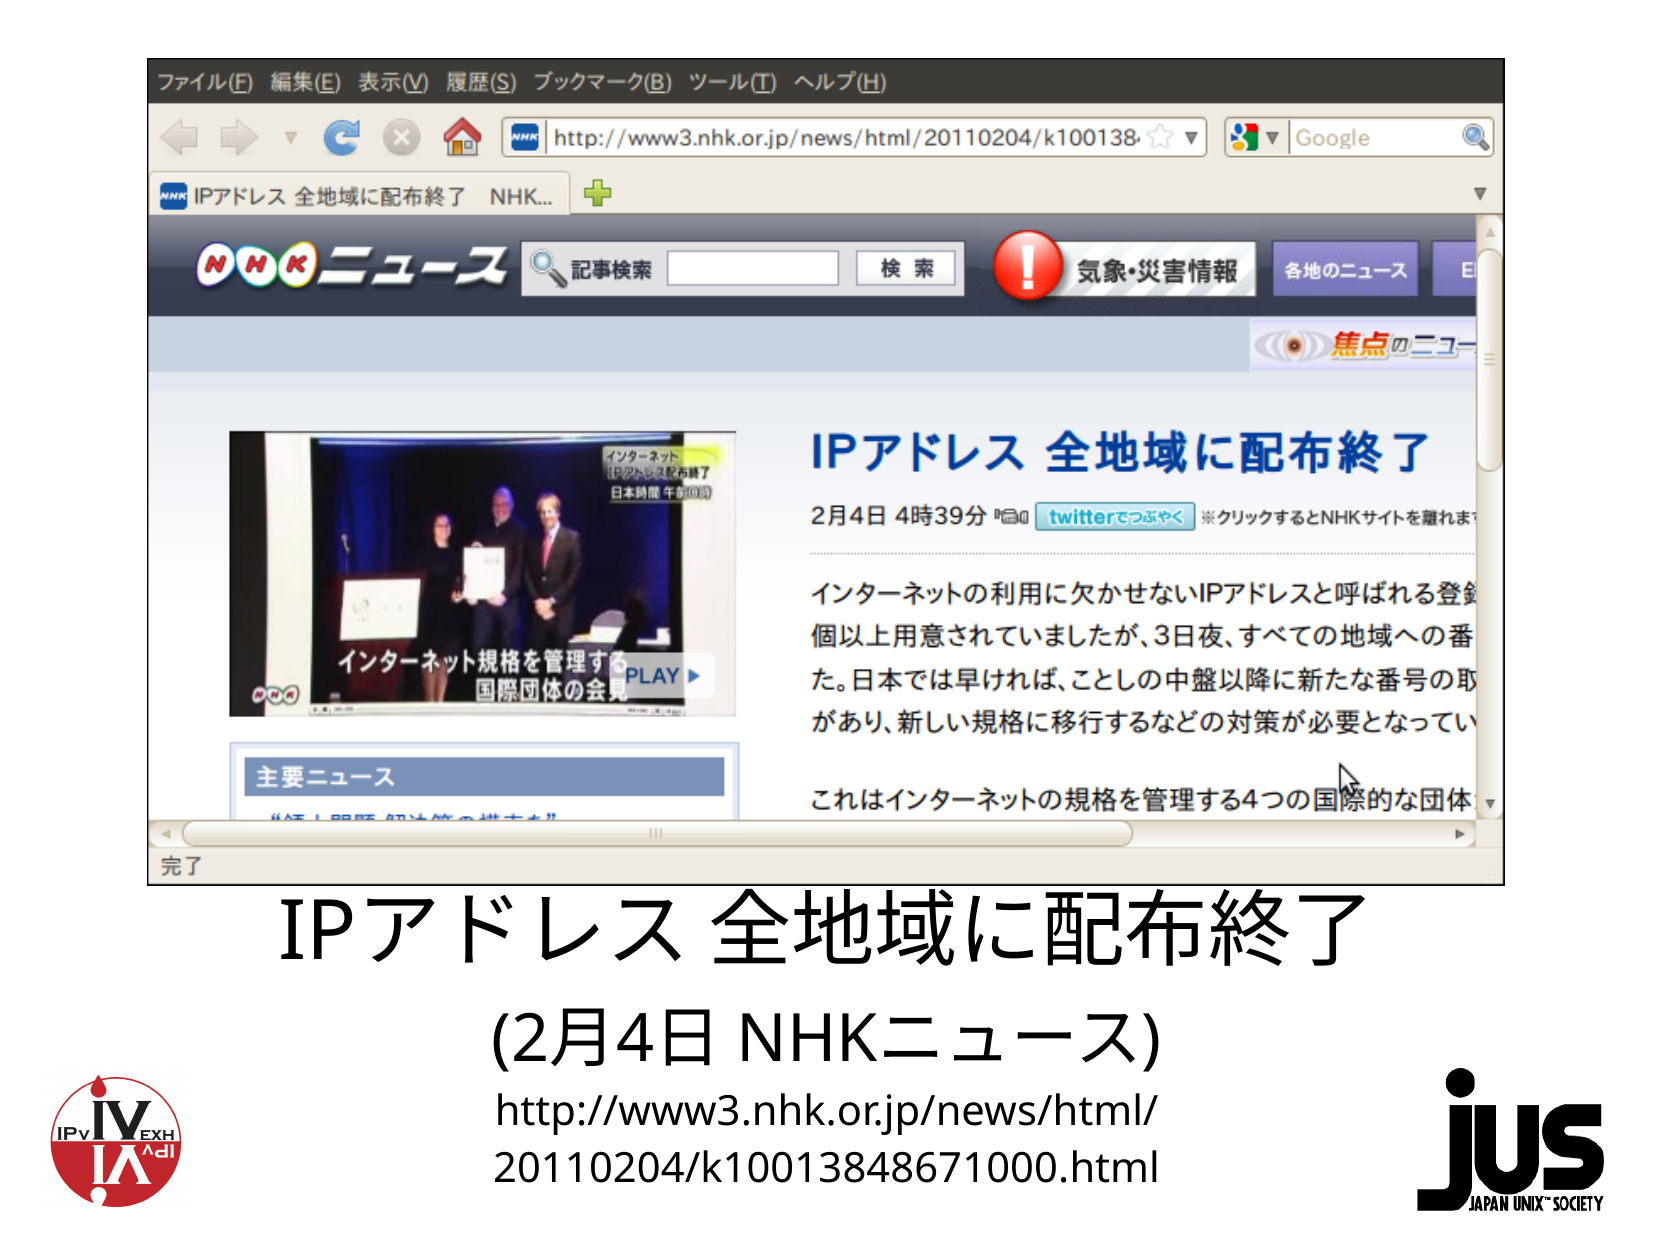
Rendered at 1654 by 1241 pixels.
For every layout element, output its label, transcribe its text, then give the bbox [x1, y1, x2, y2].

picture [1417, 1068, 1604, 1211]
picture [41, 1068, 190, 1210]
picture [147, 58, 1505, 886]
subtitle IPアドレス 全地域に配布終了 (2月4日 NHKニュース) http://www3.nhk.or.jp/news/html/ 20110204/k10013848671000.html [177, 903, 1477, 1155]
